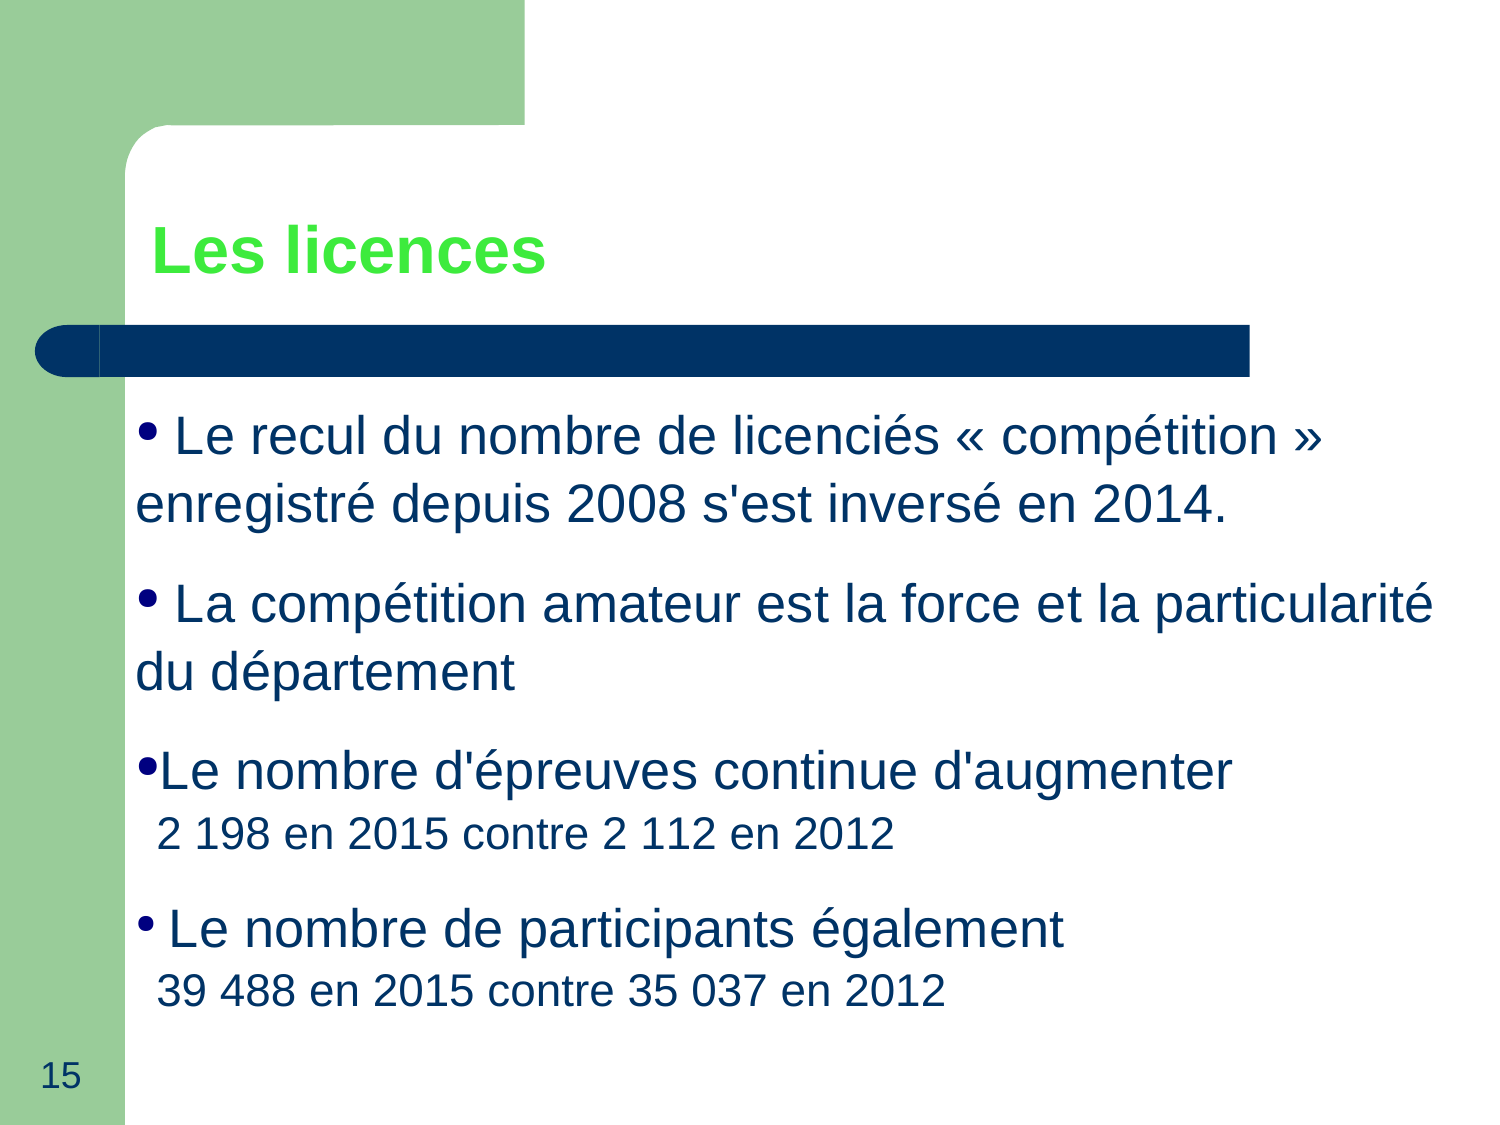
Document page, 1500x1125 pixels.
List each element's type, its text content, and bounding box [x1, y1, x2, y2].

text_box Les licences [136, 136, 1414, 296]
list Le recul du nombre de licenciés « compétition » enregistré depuis 2008 s'est inversé en 2014. La compétition amateur est la force et la particularité du département Le nombre d'épreuves continue d'augmenter 2 198 en 2015 contre 2 112 en 2012 Le nombre de participants également 39 488 en 2015 contre 35 037 en 2012 [135, 397, 1446, 1125]
